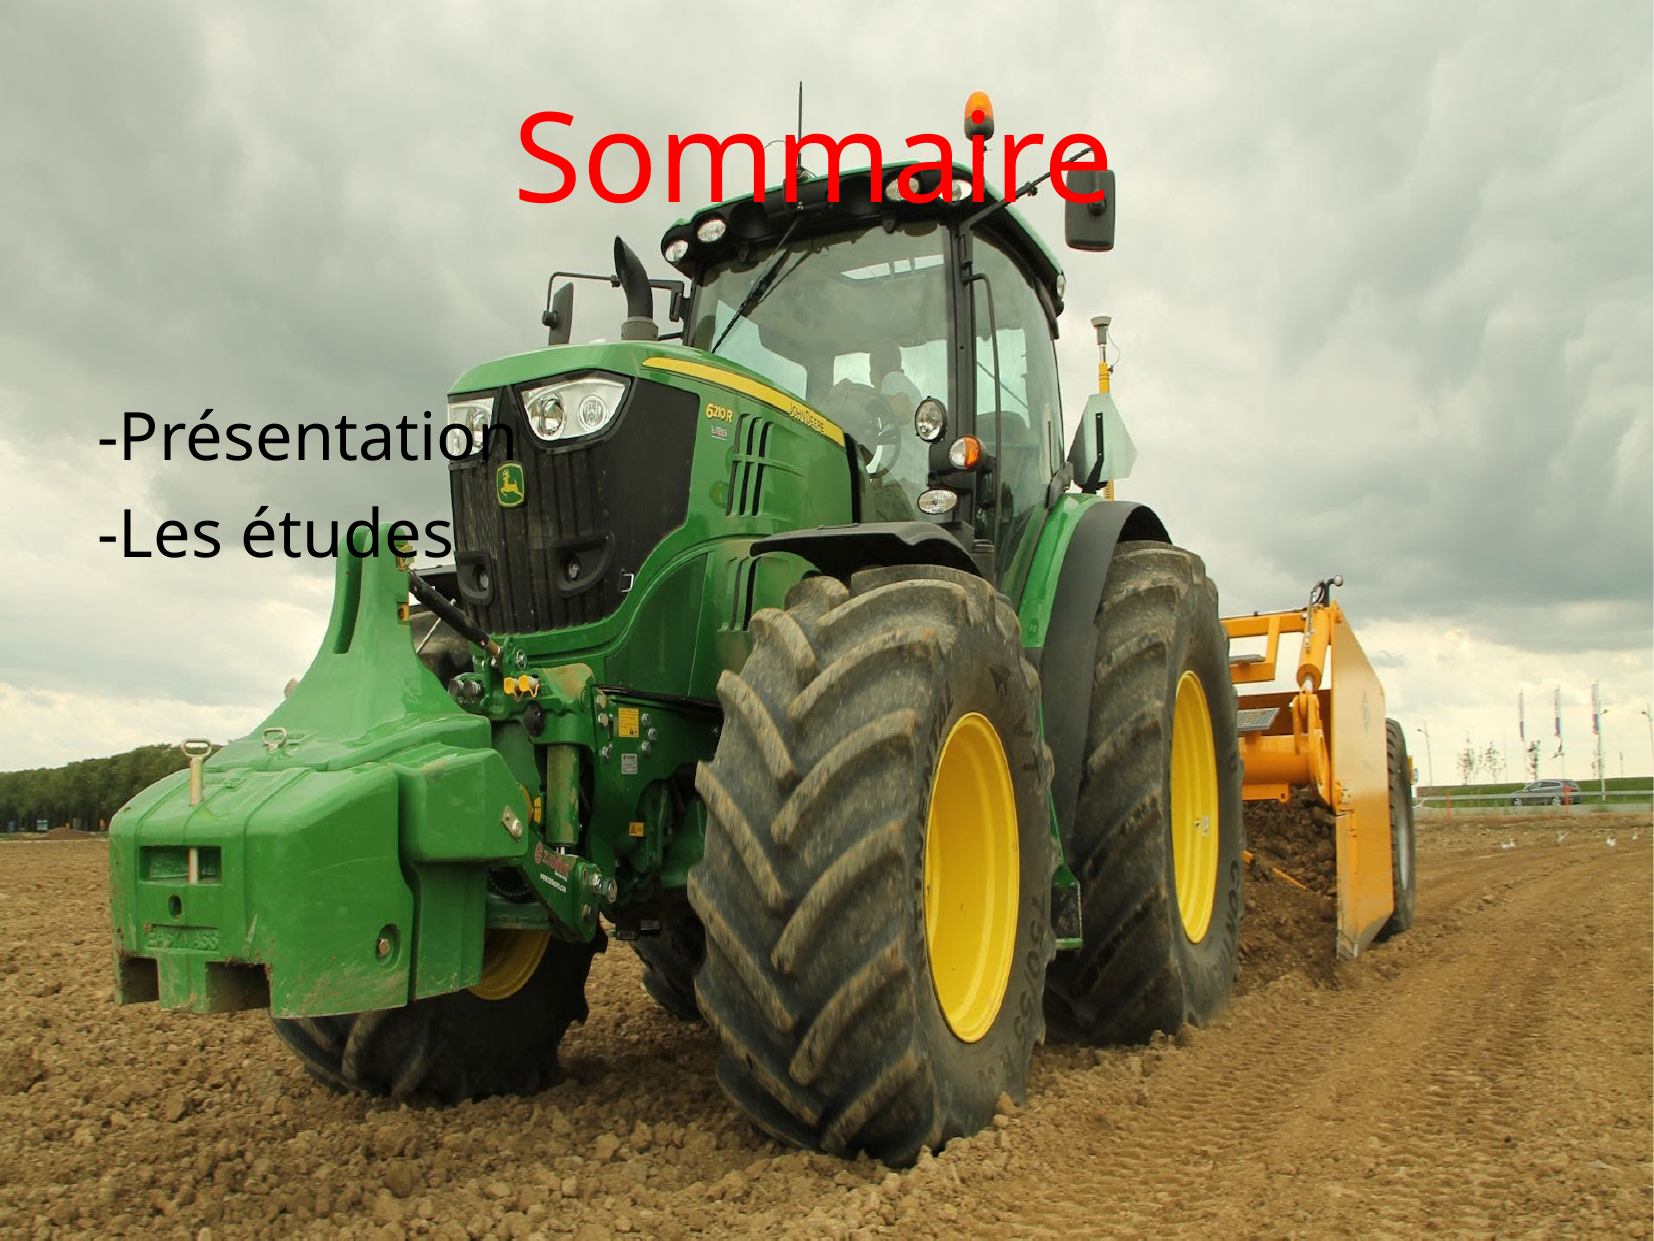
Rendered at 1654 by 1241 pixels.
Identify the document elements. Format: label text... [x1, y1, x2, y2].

list -Présentation -Les études [82, 289, 1571, 1108]
title Sommaire [82, 49, 1571, 257]
picture [0, 0, 1654, 1241]
